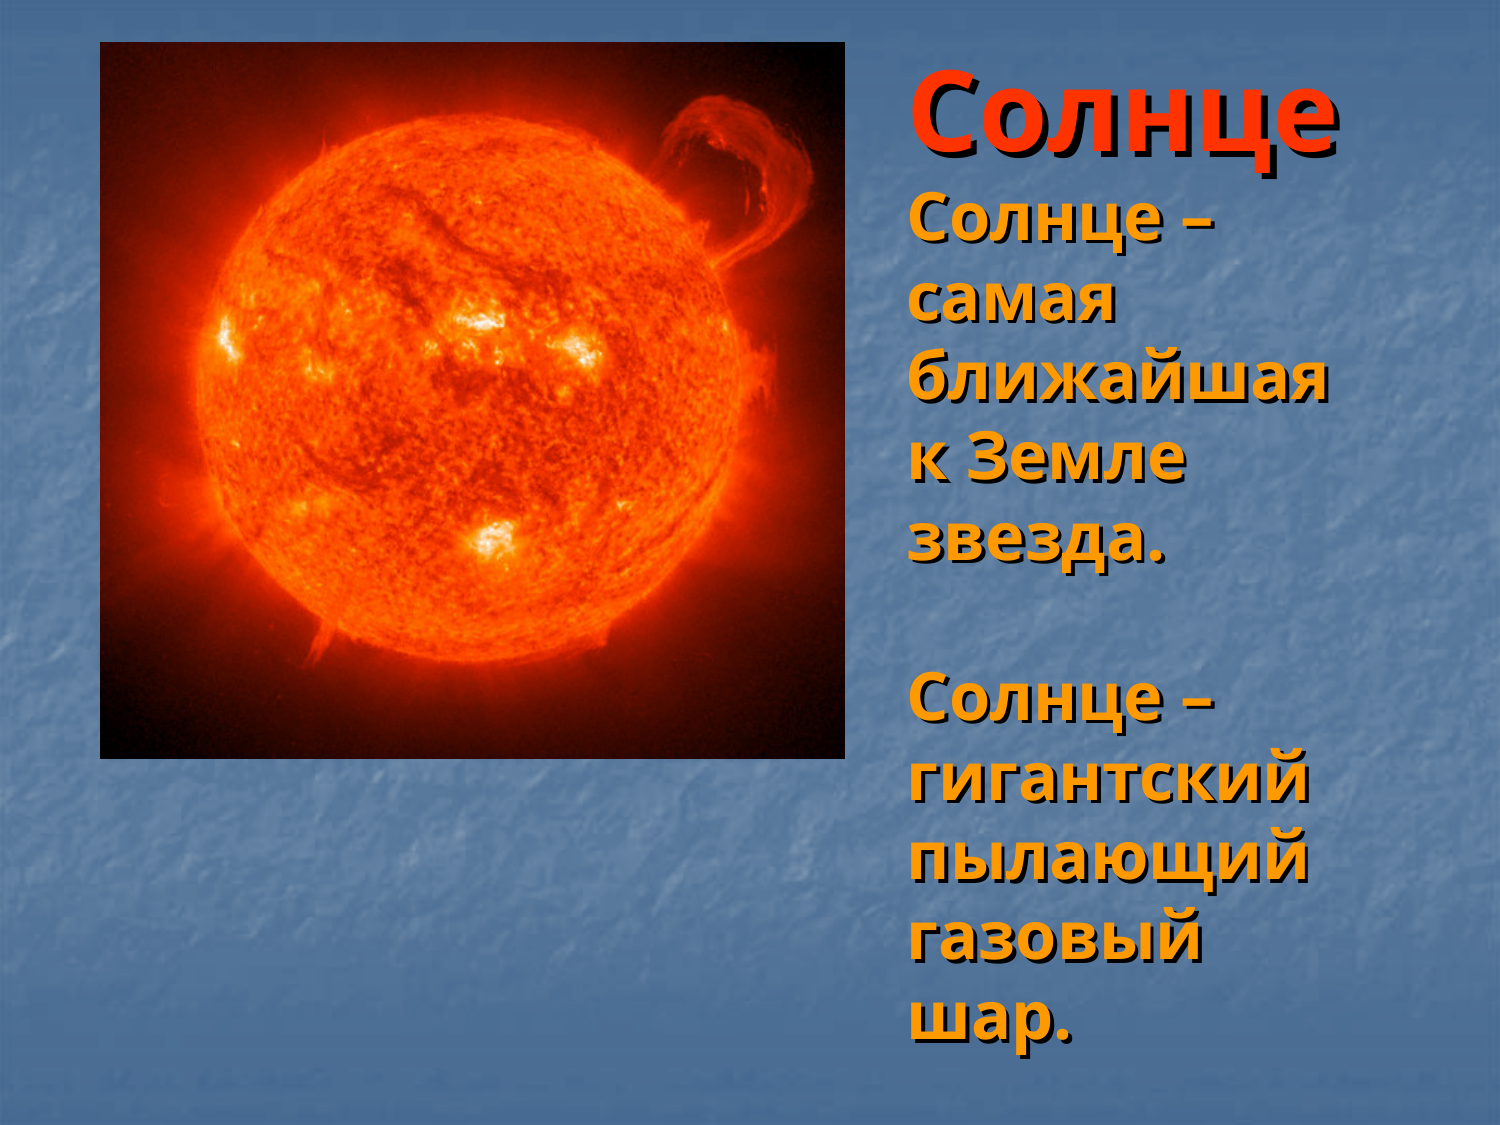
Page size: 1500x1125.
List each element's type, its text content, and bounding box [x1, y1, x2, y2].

text_box Солнце Солнце – самая ближайшая к Земле звезда. Солнце – гигантский пылающий газовый шар. [891, 31, 1447, 981]
picture [100, 42, 845, 759]
